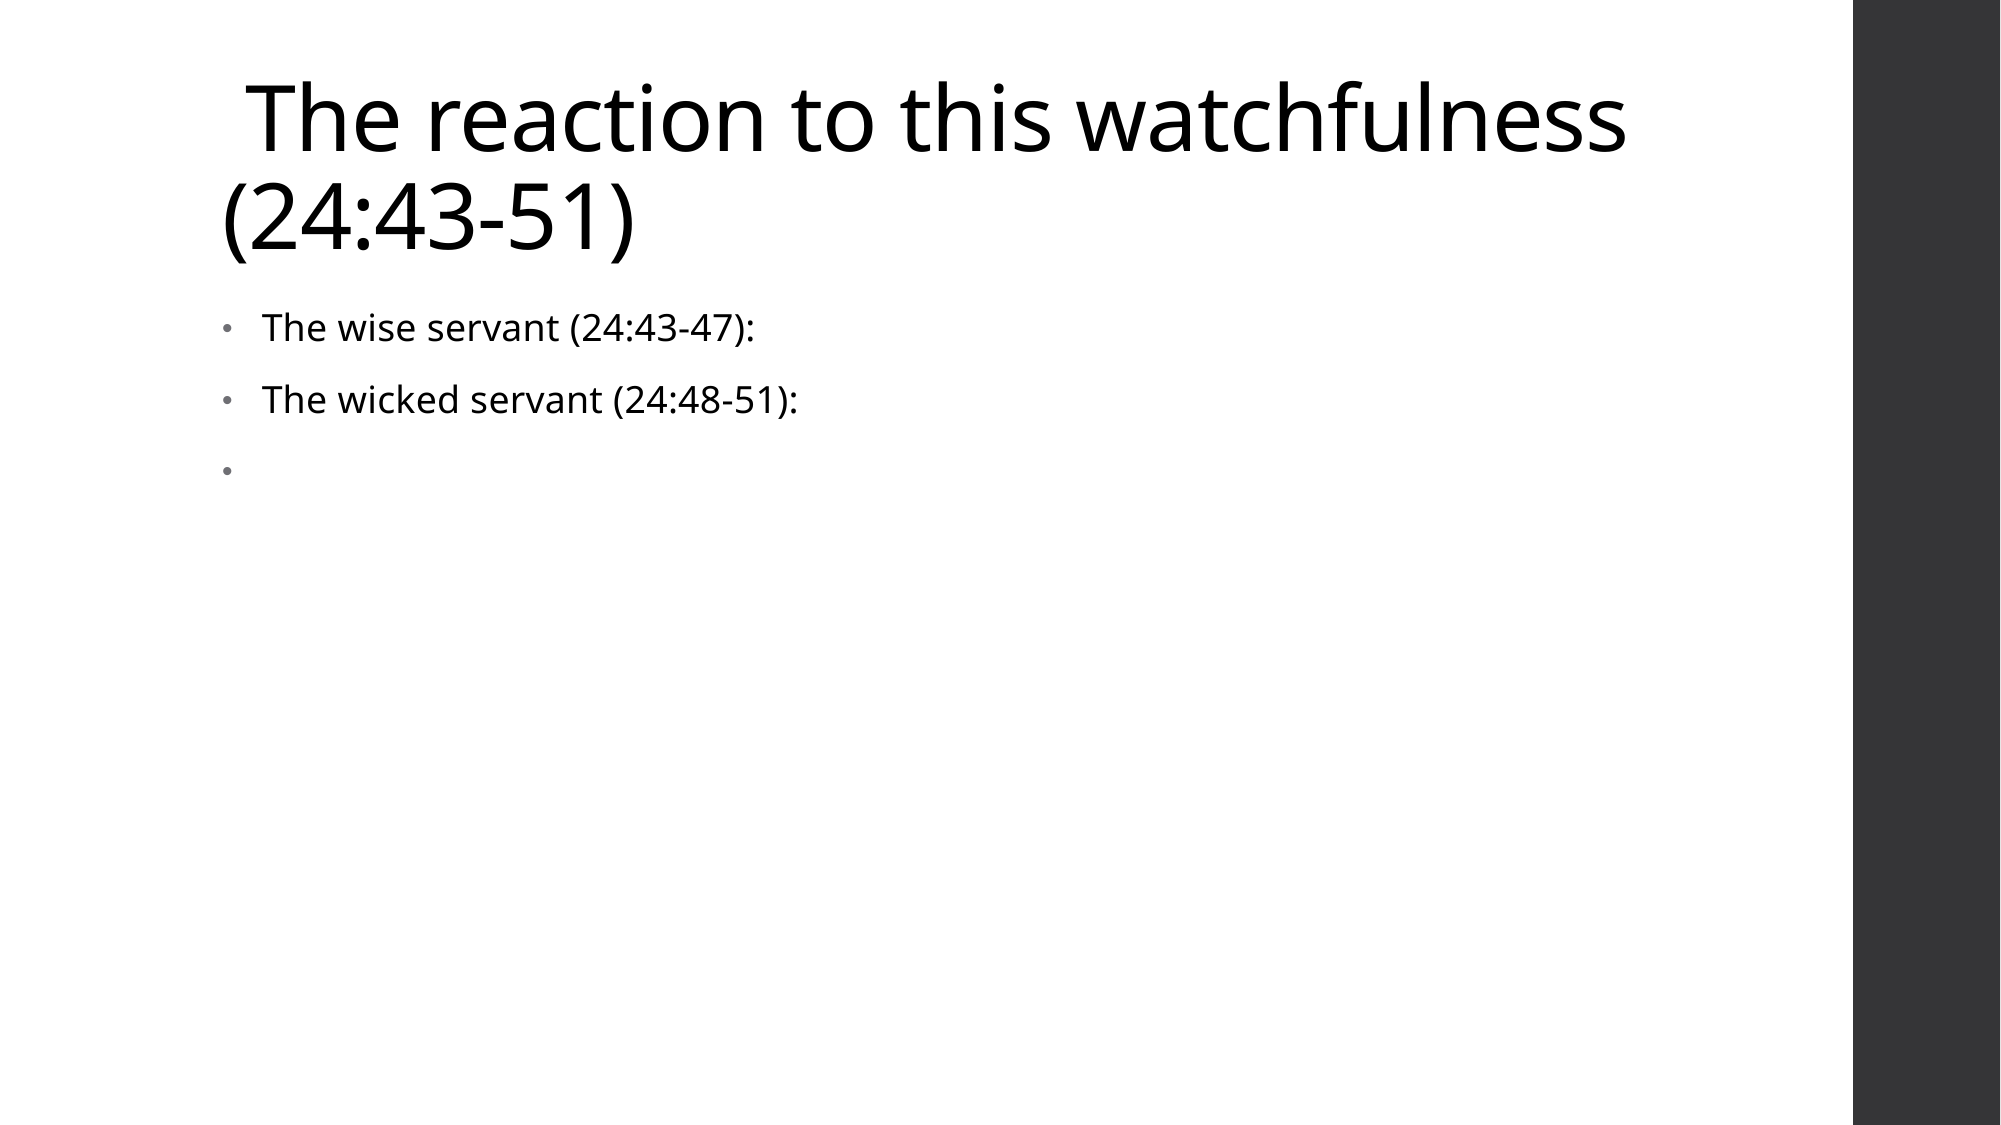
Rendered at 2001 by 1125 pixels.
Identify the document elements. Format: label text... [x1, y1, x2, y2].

list The wise servant (24:43-47): The wicked servant (24:48-51): [206, 299, 1617, 1014]
title The reaction to this watchfulness (24:43-51) [206, 60, 1797, 278]
